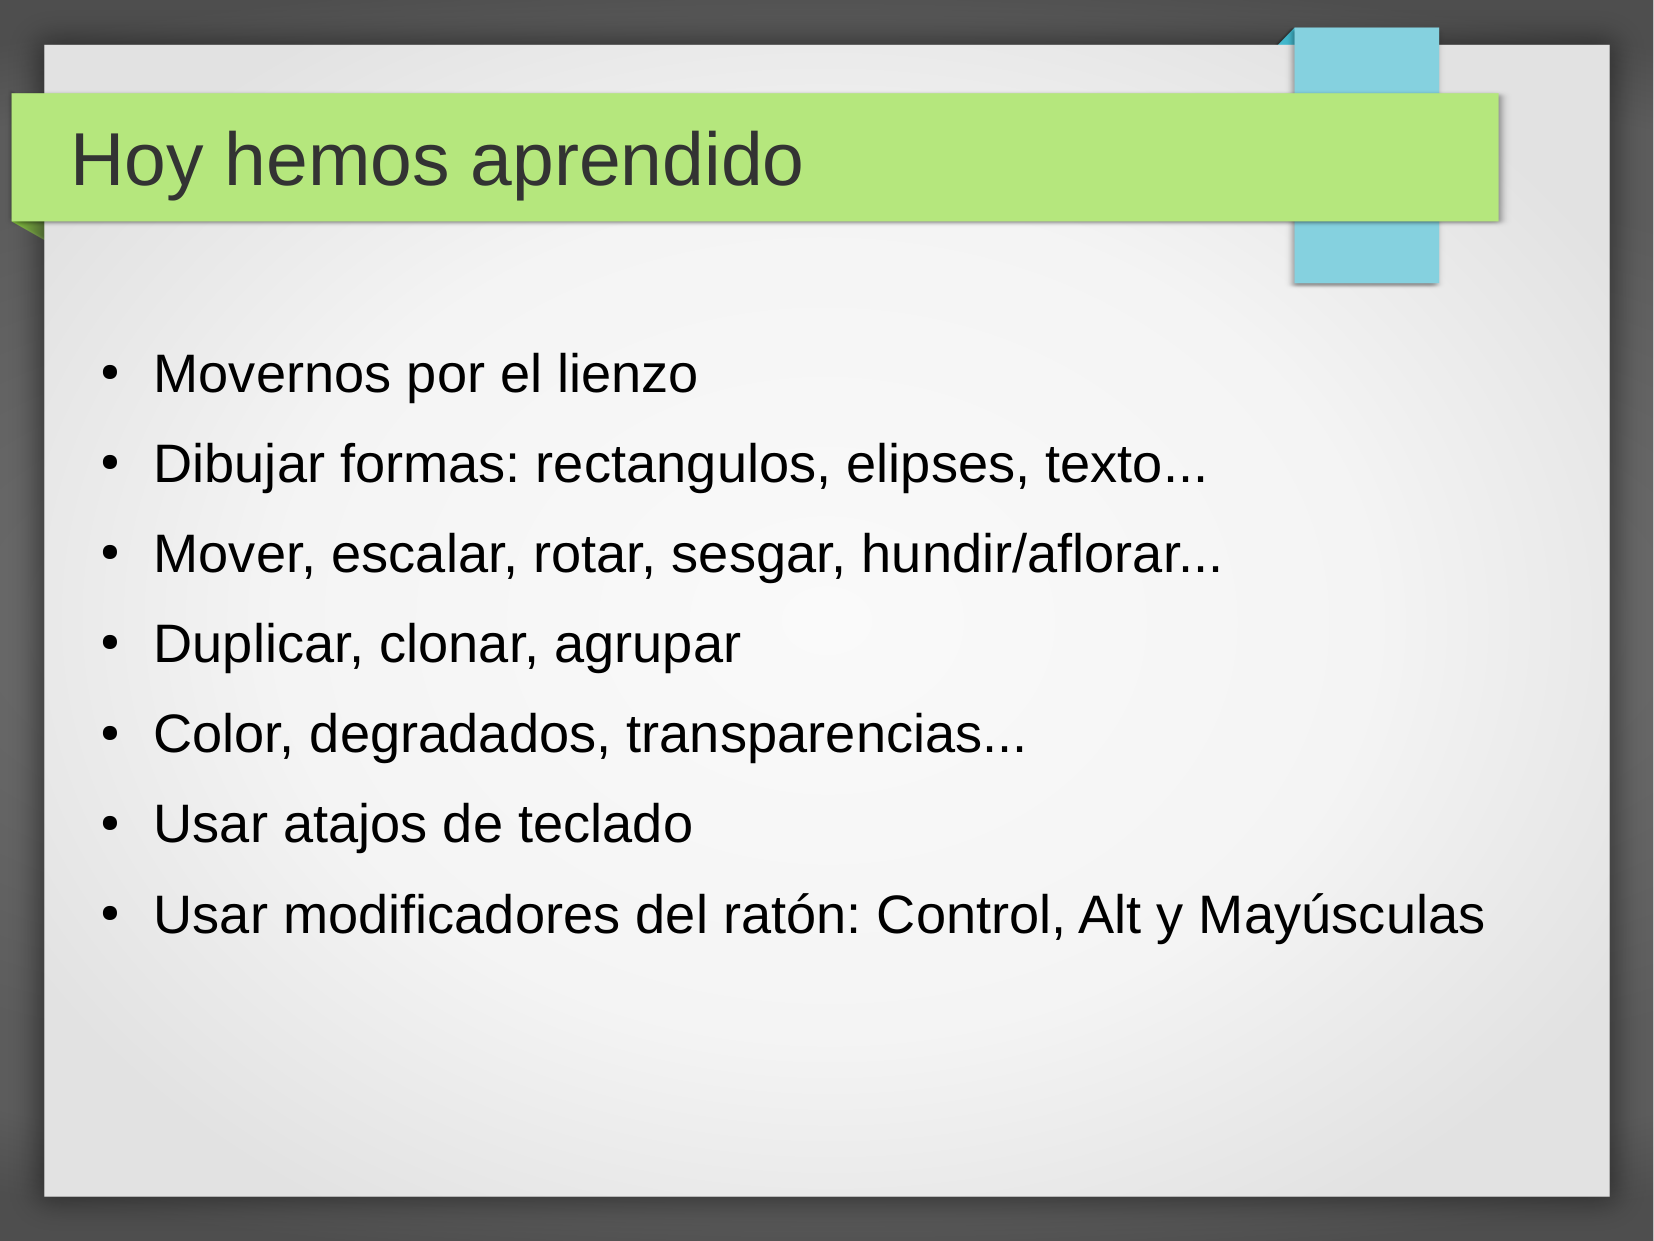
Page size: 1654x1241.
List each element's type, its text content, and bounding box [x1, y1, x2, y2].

picture [0, 0, 1654, 1241]
list Movernos por el lienzo Dibujar formas: rectangulos, elipses, texto... Mover, escalar, rotar, sesgar, hundir/aflorar... Duplicar, clonar, agrupar Color, degradados, transparencias... Usar atajos de teclado Usar modificadores del ratón: Control, Alt y Mayúsculas [82, 343, 1538, 1063]
title Hoy hemos aprendido [70, 106, 1229, 213]
